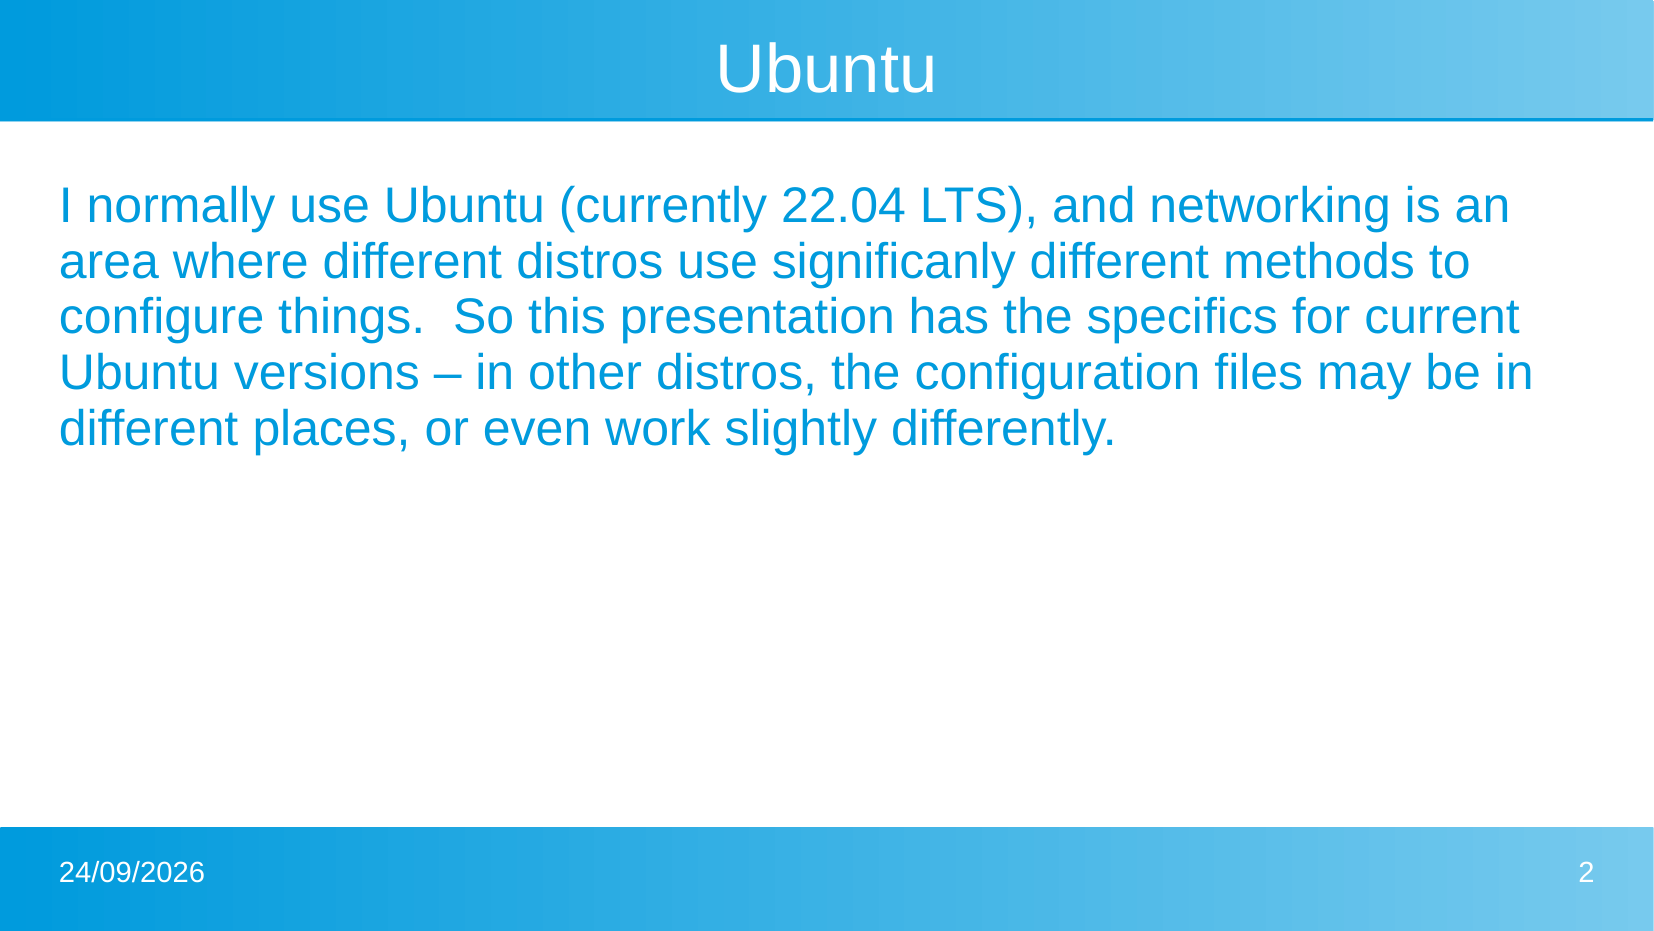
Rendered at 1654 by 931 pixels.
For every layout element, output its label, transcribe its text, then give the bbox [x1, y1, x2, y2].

title Ubuntu [59, 29, 1595, 108]
list I normally use Ubuntu (currently 22.04 LTS), and networking is an area where different distros use significanly different methods to configure things. So this presentation has the specifics for current Ubuntu versions – in other distros, the configuration files may be in different places, or even work slightly differently. [59, 177, 1595, 768]
